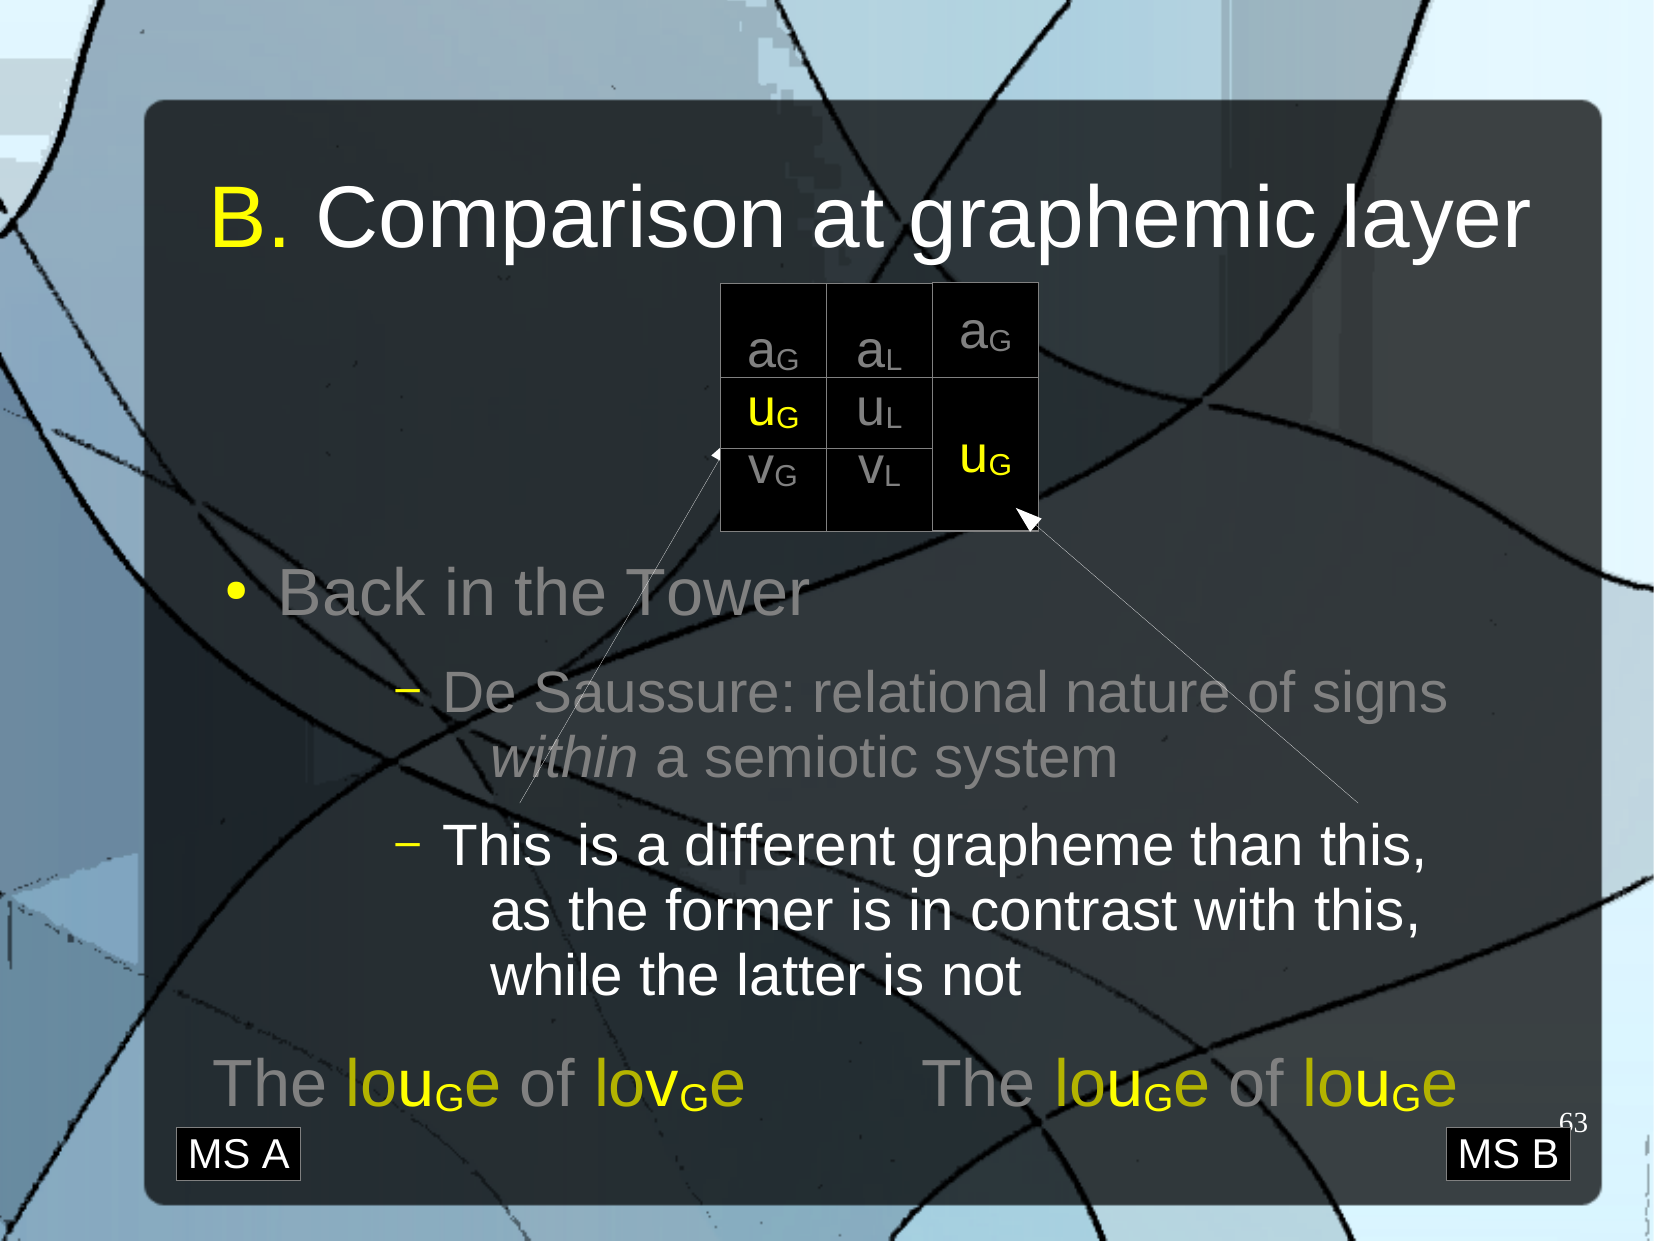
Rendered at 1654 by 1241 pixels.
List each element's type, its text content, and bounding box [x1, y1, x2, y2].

text_box uG [932, 377, 1039, 531]
list The louGe of lovGe The louGe of louGe [141, 1046, 1506, 1241]
text_box MS A [176, 1127, 301, 1181]
text_box aG [932, 282, 1039, 377]
text_box aG uG vG [720, 449, 827, 532]
text_box aL uL vL [827, 284, 932, 377]
text_box MS B [1446, 1127, 1571, 1181]
title B. Comparison at graphemic layer [159, 108, 1583, 325]
picture [0, 0, 1654, 1241]
text_box aL uL vL [827, 449, 932, 532]
list Back in the Tower De Saussure: relational nature of signs within a semiotic system This is a different grapheme than this, as the former is in contrast with this, while the latter is not [206, 555, 1571, 1028]
text_box aG uG vG [721, 378, 827, 448]
text_box aL uL vL [827, 378, 932, 448]
text_box aG uG vG [721, 284, 827, 377]
